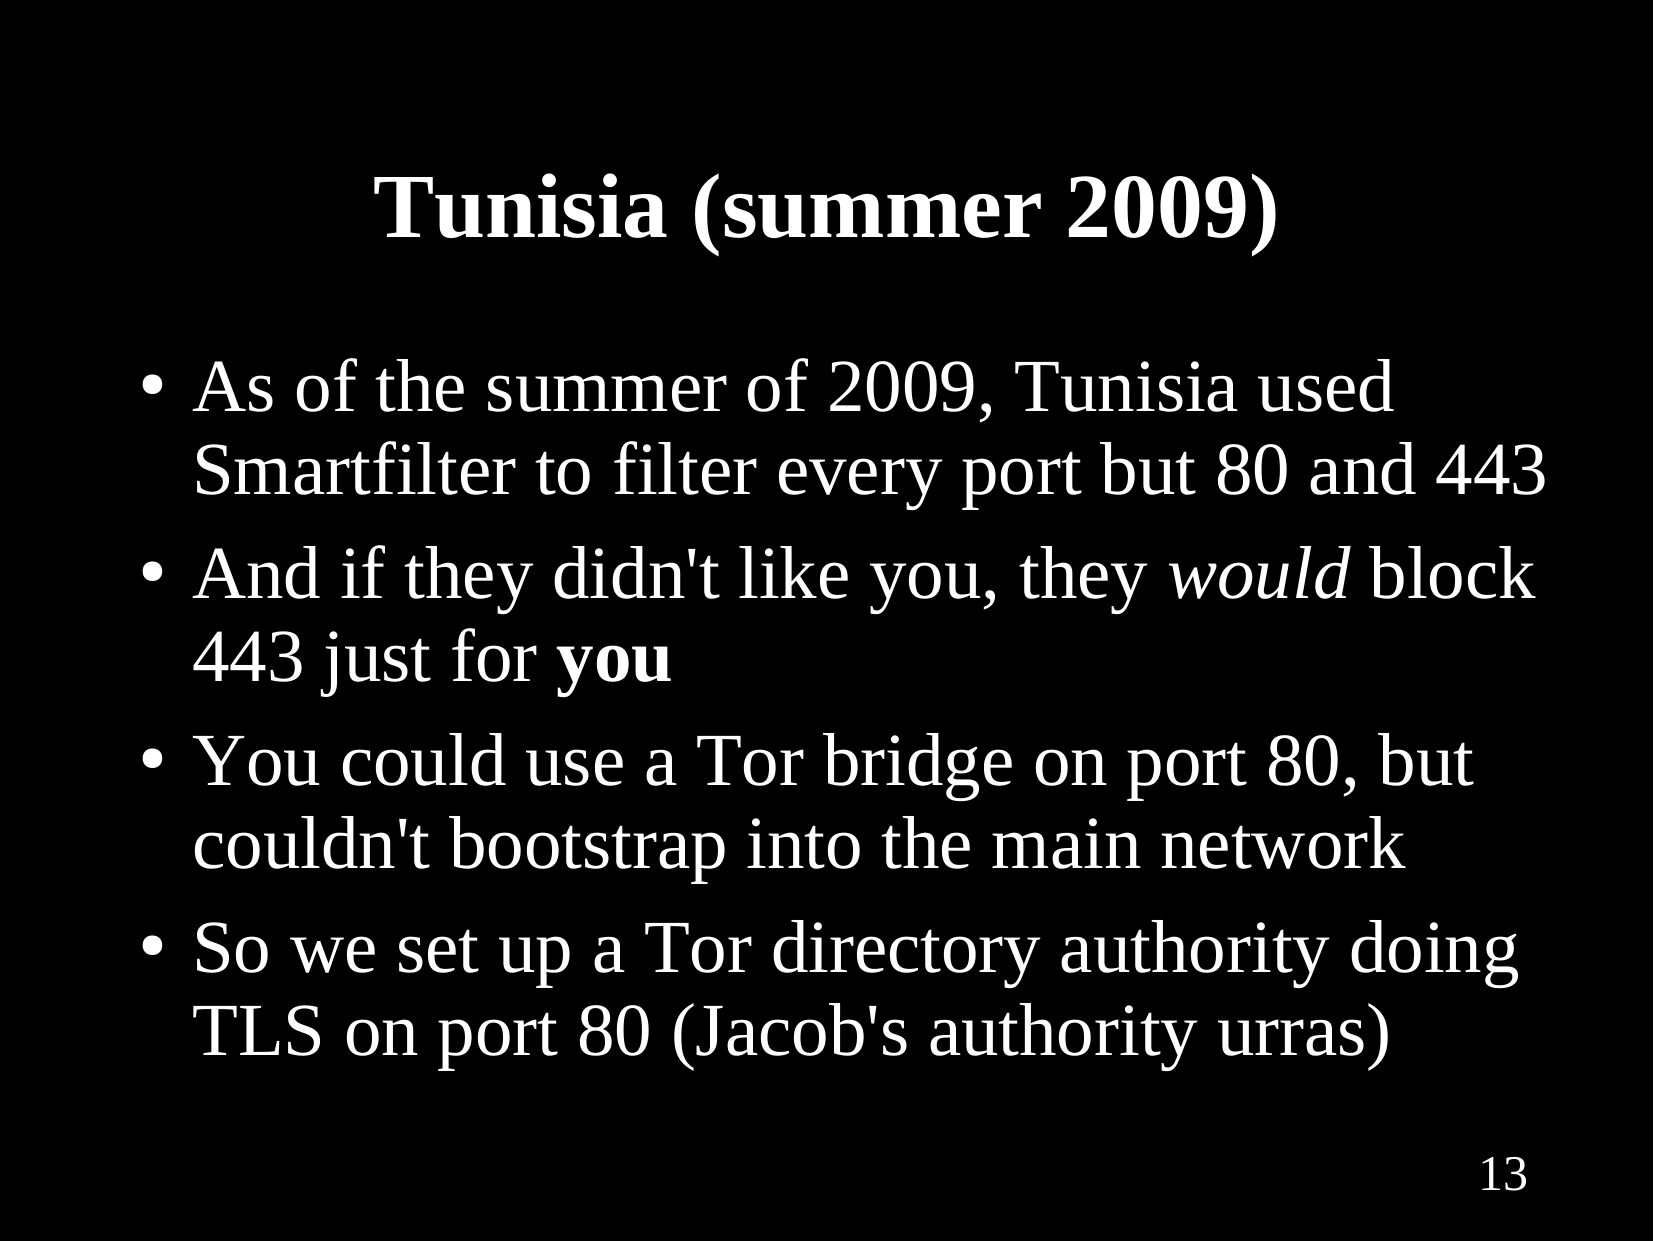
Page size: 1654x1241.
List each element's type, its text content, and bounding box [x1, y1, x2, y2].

title Tunisia (summer 2009) [121, 102, 1534, 311]
list As of the summer of 2009, Tunisia used Smartfilter to filter every port but 80 and 443 And if they didn't like you, they would block 443 just for you You could use a Tor bridge on port 80, but couldn't bootstrap into the main network So we set up a Tor directory authority doing TLS on port 80 (Jacob's authority urras) [121, 344, 1561, 1127]
